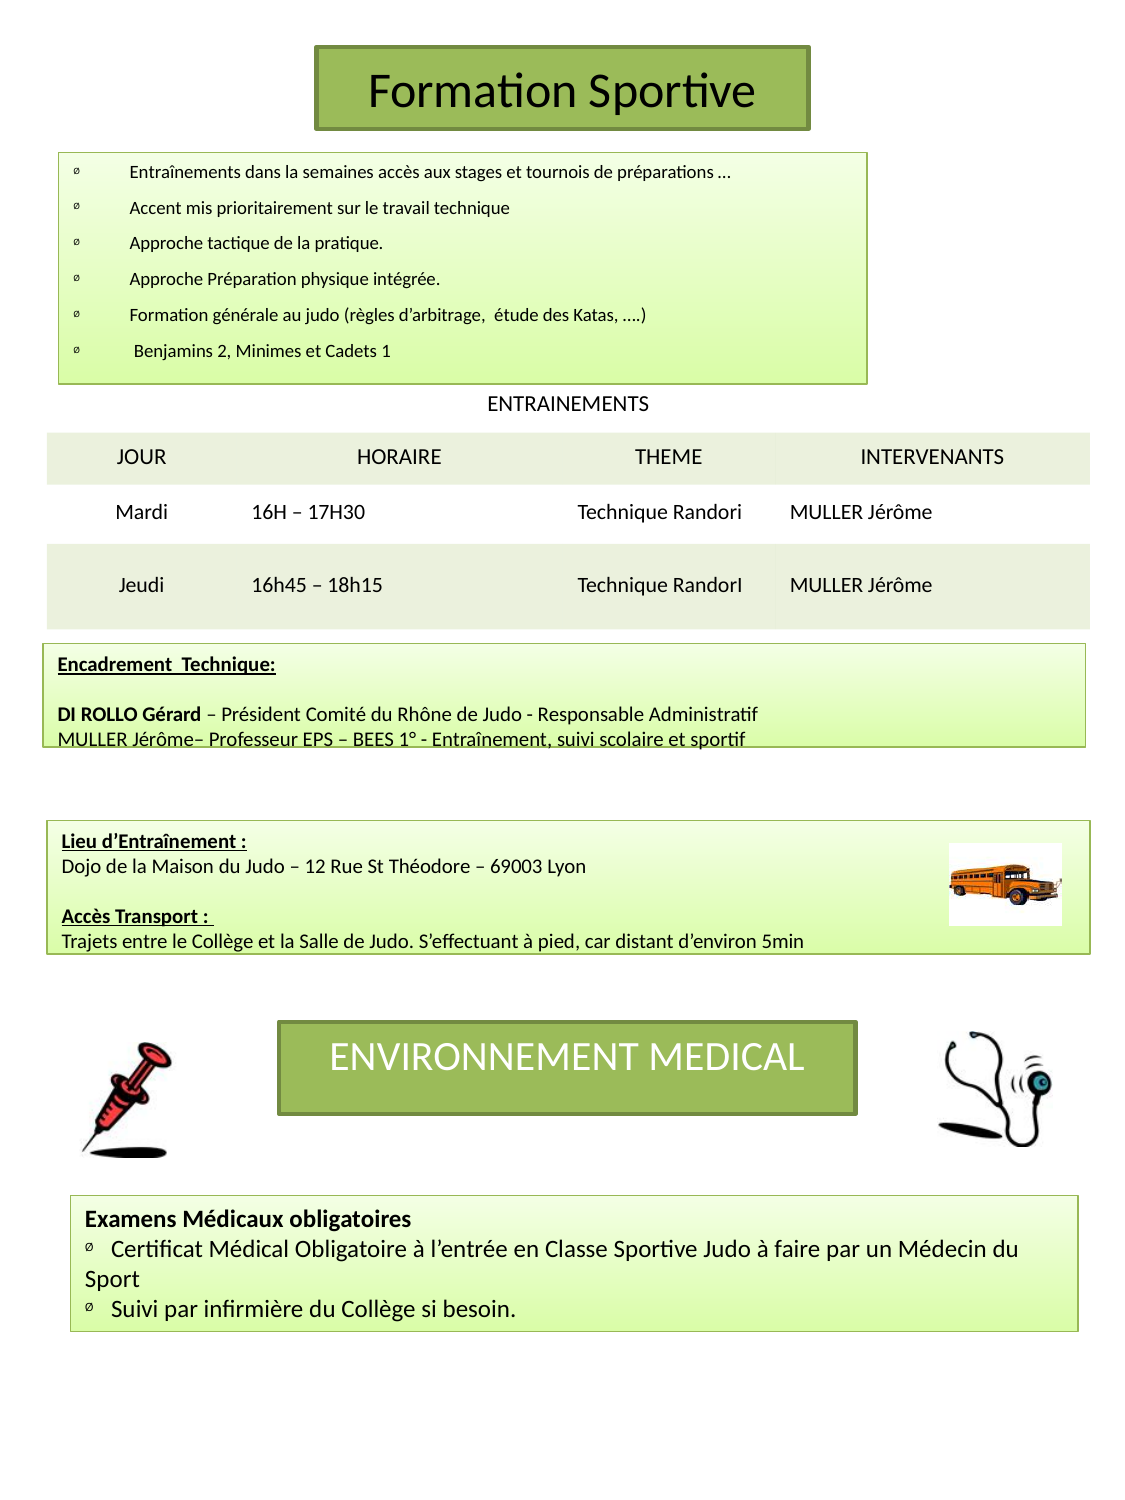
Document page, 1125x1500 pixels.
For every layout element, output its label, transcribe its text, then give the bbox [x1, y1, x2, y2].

table_cell Technique Randori [563, 485, 775, 544]
text_box ENVIRONNEMENT MEDICAL [278, 1021, 856, 1114]
table_cell Jeudi [47, 544, 237, 629]
picture [70, 1042, 186, 1158]
title Formation Sportive [316, 46, 809, 129]
text_box Lieu d’Entraînement : Dojo de la Maison du Judo – 12 Rue St Théodore – 69003 Lyon Accès Transport : Trajets entre le Collège et la Salle de Judo. S’effectuant à pied, car distant d’environ 5min [46, 820, 1090, 955]
table_cell MULLER Jérôme [775, 485, 1090, 544]
table_cell JOUR [47, 433, 237, 485]
table_cell Technique RandorI [563, 544, 775, 629]
picture [949, 843, 1062, 926]
table_cell 16h45 – 18h15 [237, 544, 563, 629]
table_cell MULLER Jérôme [775, 544, 1090, 629]
table_header ENTRAINEMENTS [47, 387, 1090, 433]
text_box Examens Médicaux obligatoires Certificat Médical Obligatoire à l’entrée en Classe Sportive Judo à faire par un Médecin du Sport Suivi par infirmière du Collège si besoin. [70, 1195, 1079, 1332]
table_cell INTERVENANTS [775, 433, 1090, 485]
text_box Encadrement Technique: DI ROLLO Gérard – Président Comité du Rhône de Judo - Responsable Administratif MULLER Jérôme– Professeur EPS – BEES 1° - Entraînement, suivi scolaire et sportif [42, 643, 1086, 748]
picture [937, 1031, 1053, 1147]
table_cell THEME [563, 433, 775, 485]
table_cell Mardi [47, 485, 237, 544]
table_cell 16H – 17H30 [237, 485, 563, 544]
list Entraînements dans la semaines accès aux stages et tournois de préparations … Accent mis prioritairement sur le travail technique Approche tactique de la pratique. Approche Préparation physique intégrée. Formation générale au judo (règles d’arbitrage, étude des Katas, ….) Benjamins 2, Minimes et Cadets 1 [58, 152, 868, 384]
table_cell HORAIRE [237, 433, 563, 485]
